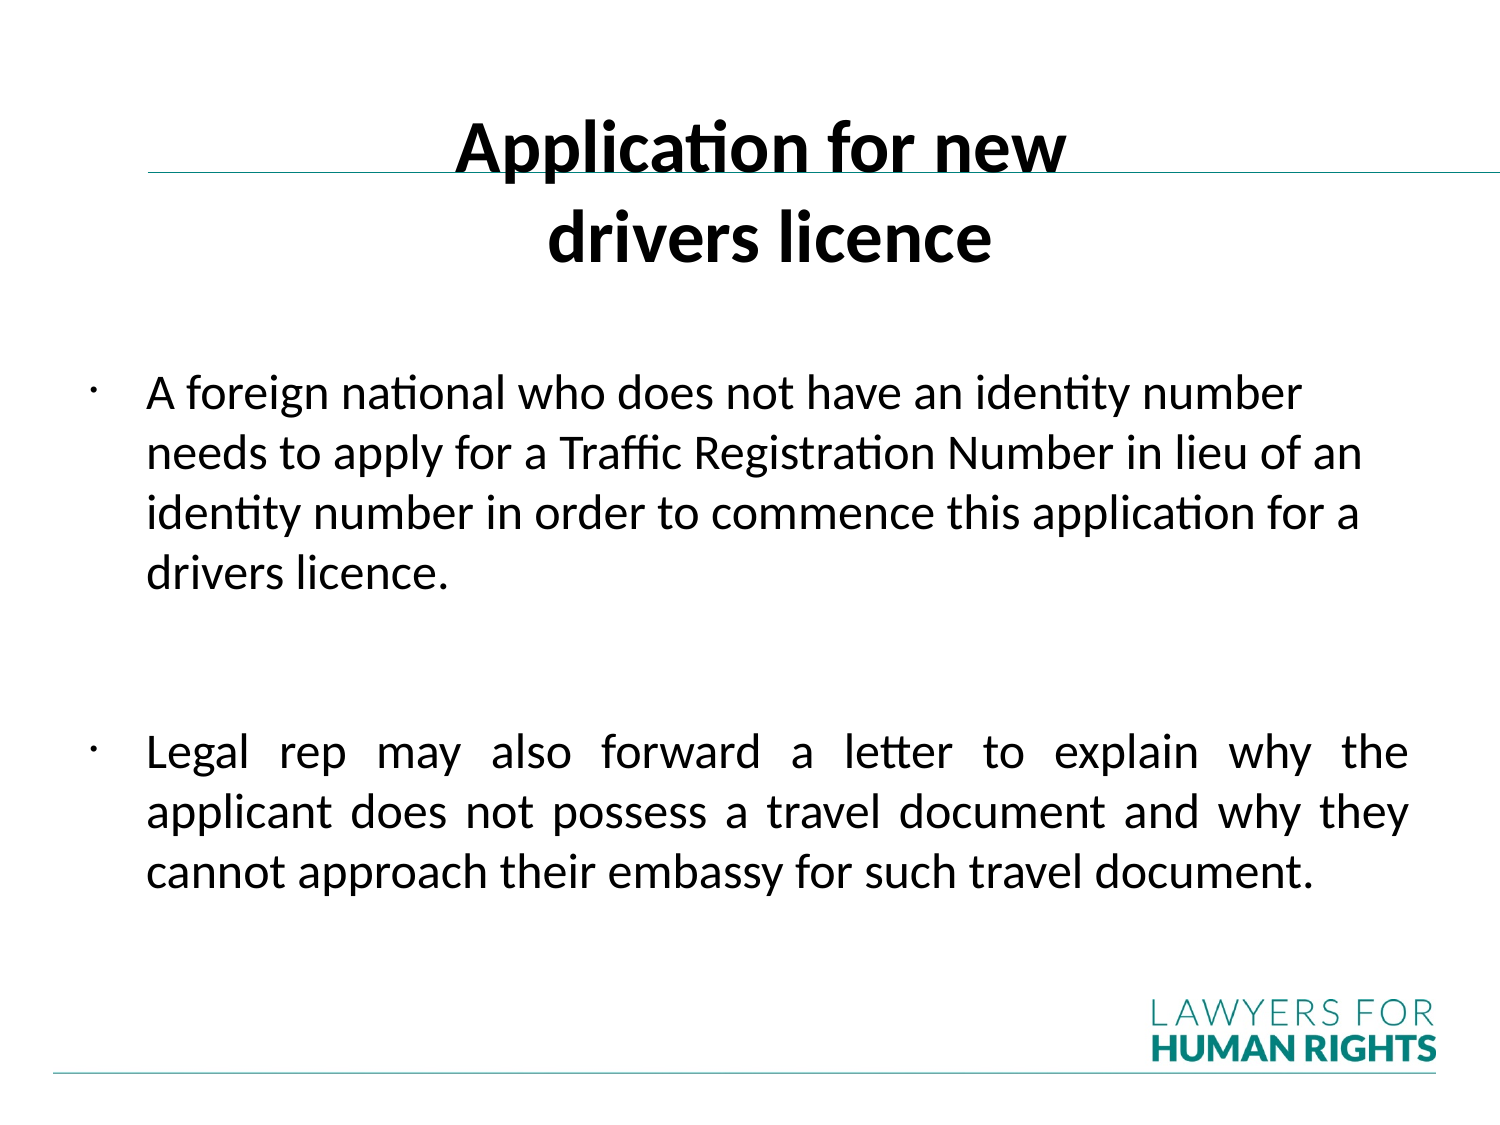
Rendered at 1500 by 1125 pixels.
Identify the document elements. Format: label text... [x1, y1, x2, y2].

text_box Application for new drivers licence [147, 90, 1376, 285]
list A foreign national who does not have an identity number needs to apply for a Traffic Registration Number in lieu of an identity number in order to commence this application for a drivers licence. Legal rep may also forward a letter to explain why the applicant does not possess a travel document and why they cannot approach their embassy for such travel document. [75, 262, 1425, 1035]
picture [53, 999, 1436, 1074]
